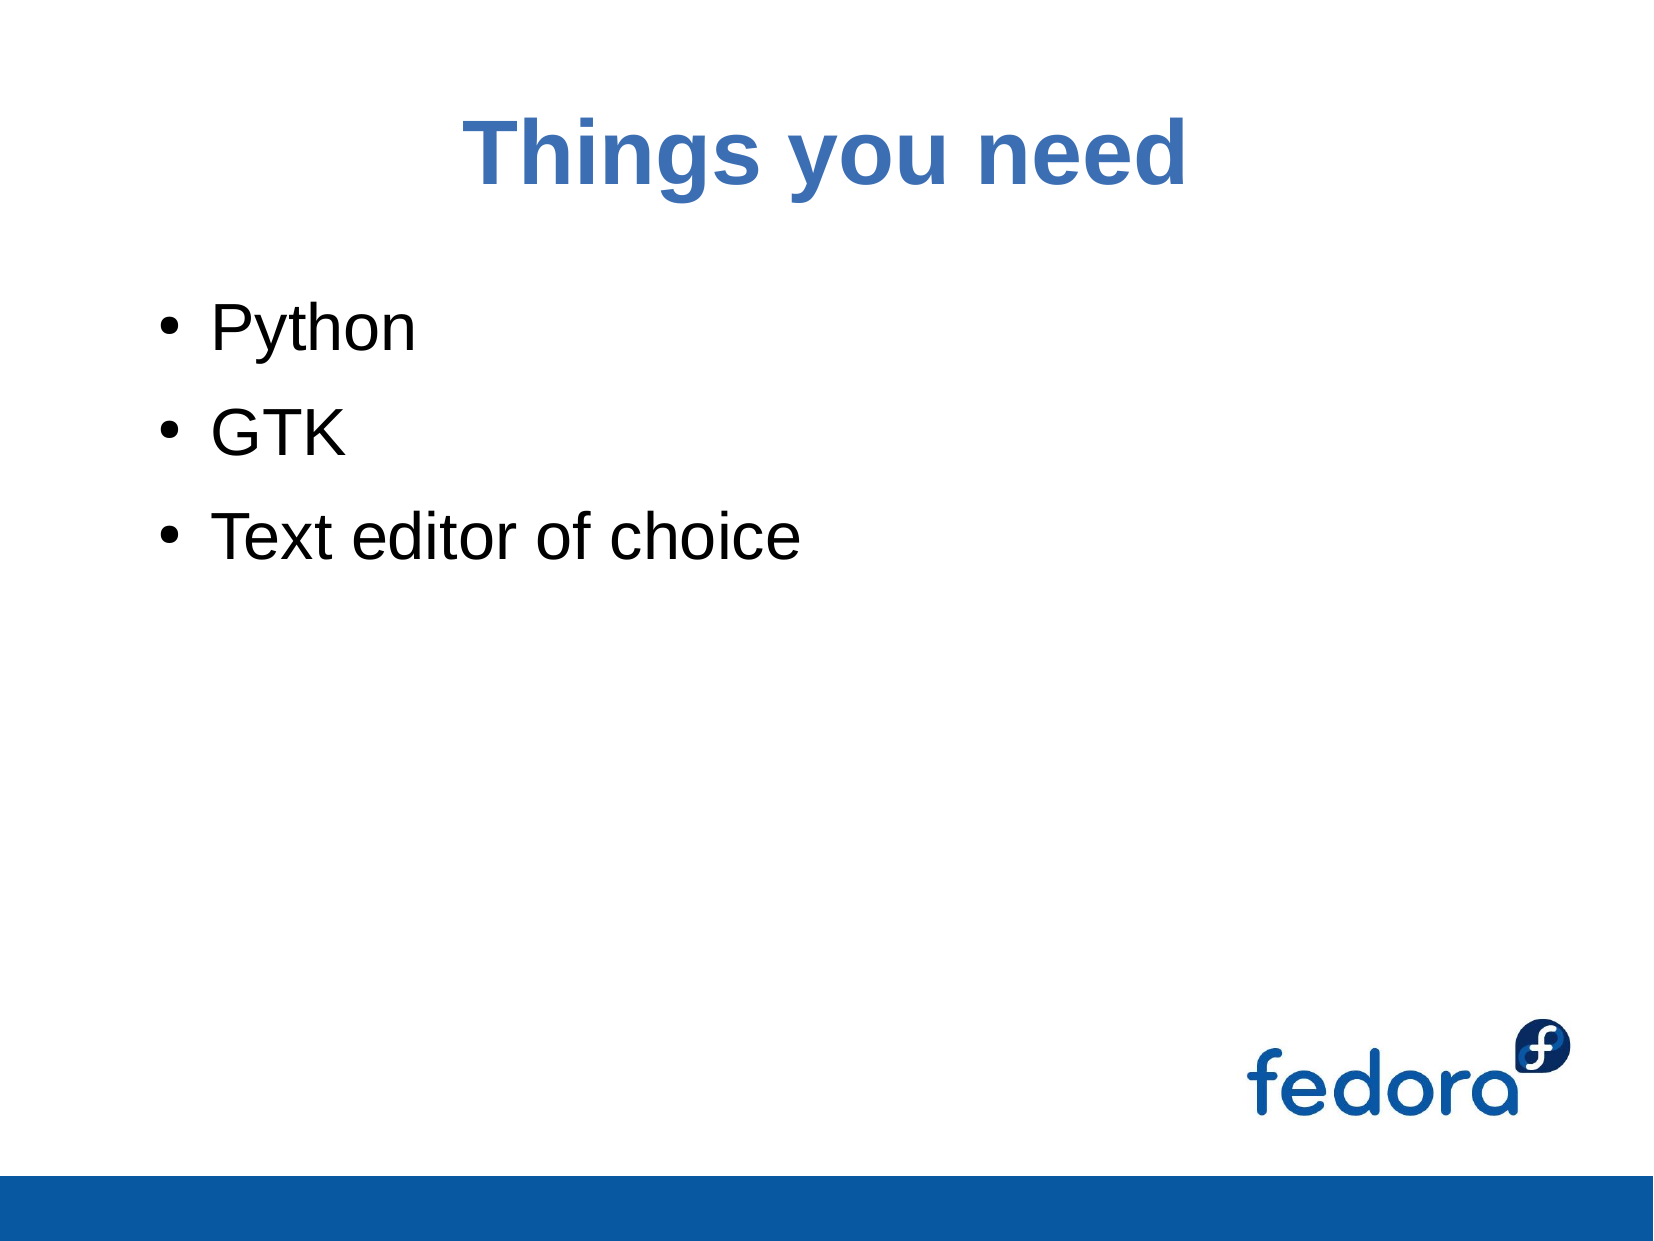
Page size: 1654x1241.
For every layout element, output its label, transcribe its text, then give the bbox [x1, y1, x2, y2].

list Python GTK Text editor of choice [82, 290, 1571, 1095]
picture [0, 1176, 1653, 1241]
title Things you need [82, 56, 1571, 250]
picture [1237, 1010, 1576, 1125]
